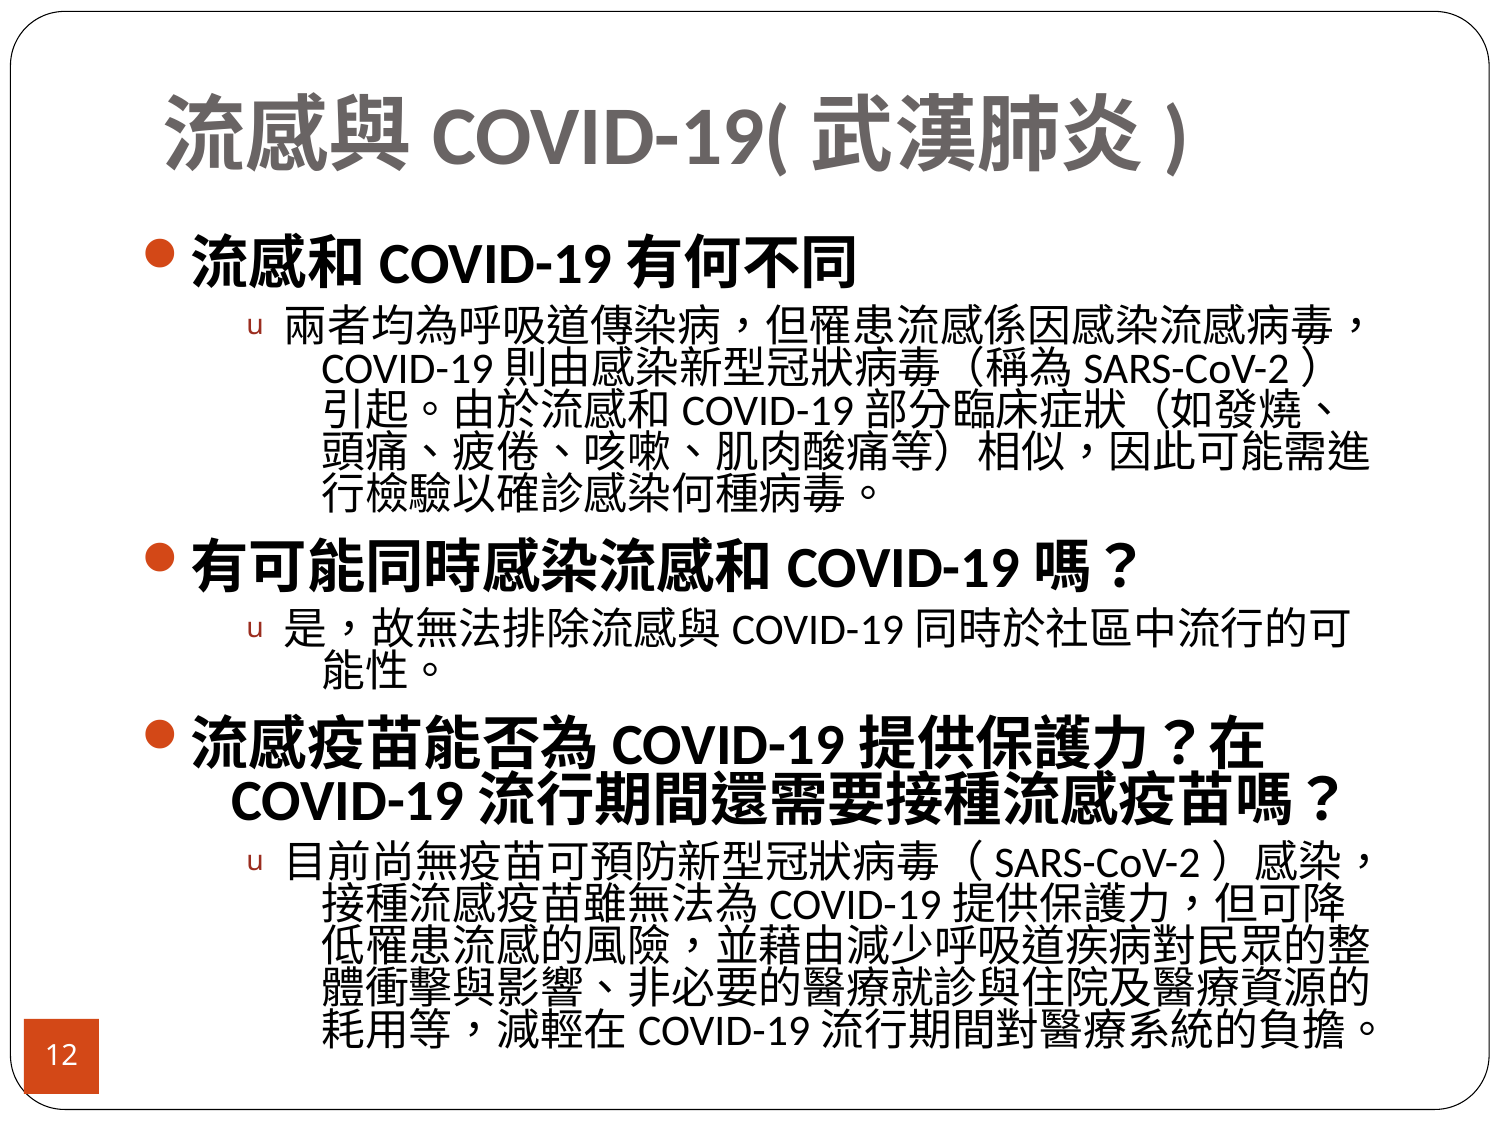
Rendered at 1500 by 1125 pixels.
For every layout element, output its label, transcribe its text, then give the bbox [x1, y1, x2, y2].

title 流感與COVID-19(武漢肺炎) [147, 45, 1426, 197]
text_box [23, 1018, 99, 1094]
list 流感和COVID-19有何不同 兩者均為呼吸道傳染病，但罹患流感係因感染流感病毒，COVID-19則由感染新型冠狀病毒（稱為SARS-CoV-2）引起。由於流感和COVID-19部分臨床症狀（如發燒、頭痛、疲倦、咳嗽、肌肉酸痛等）相似，因此可能需進行檢驗以確診感染何種病毒。 有可能同時感染流感和COVID-19嗎？ 是，故無法排除流感與COVID-19同時於社區中流行的可能性。 流感疫苗能否為COVID-19提供保護力？在COVID-19流行期間還需要接種流感疫苗嗎？ 目前尚無疫苗可預防新型冠狀病毒（SARS-CoV-2）感染，接種流感疫苗雖無法為COVID-19提供保護力，但可降低罹患流感的風險，並藉由減少呼吸道疾病對民眾的整體衝擊與影響、非必要的醫療就診與住院及醫療資源的耗用等，減輕在COVID-19流行期間對醫療系統的負擔。 [126, 231, 1400, 1120]
